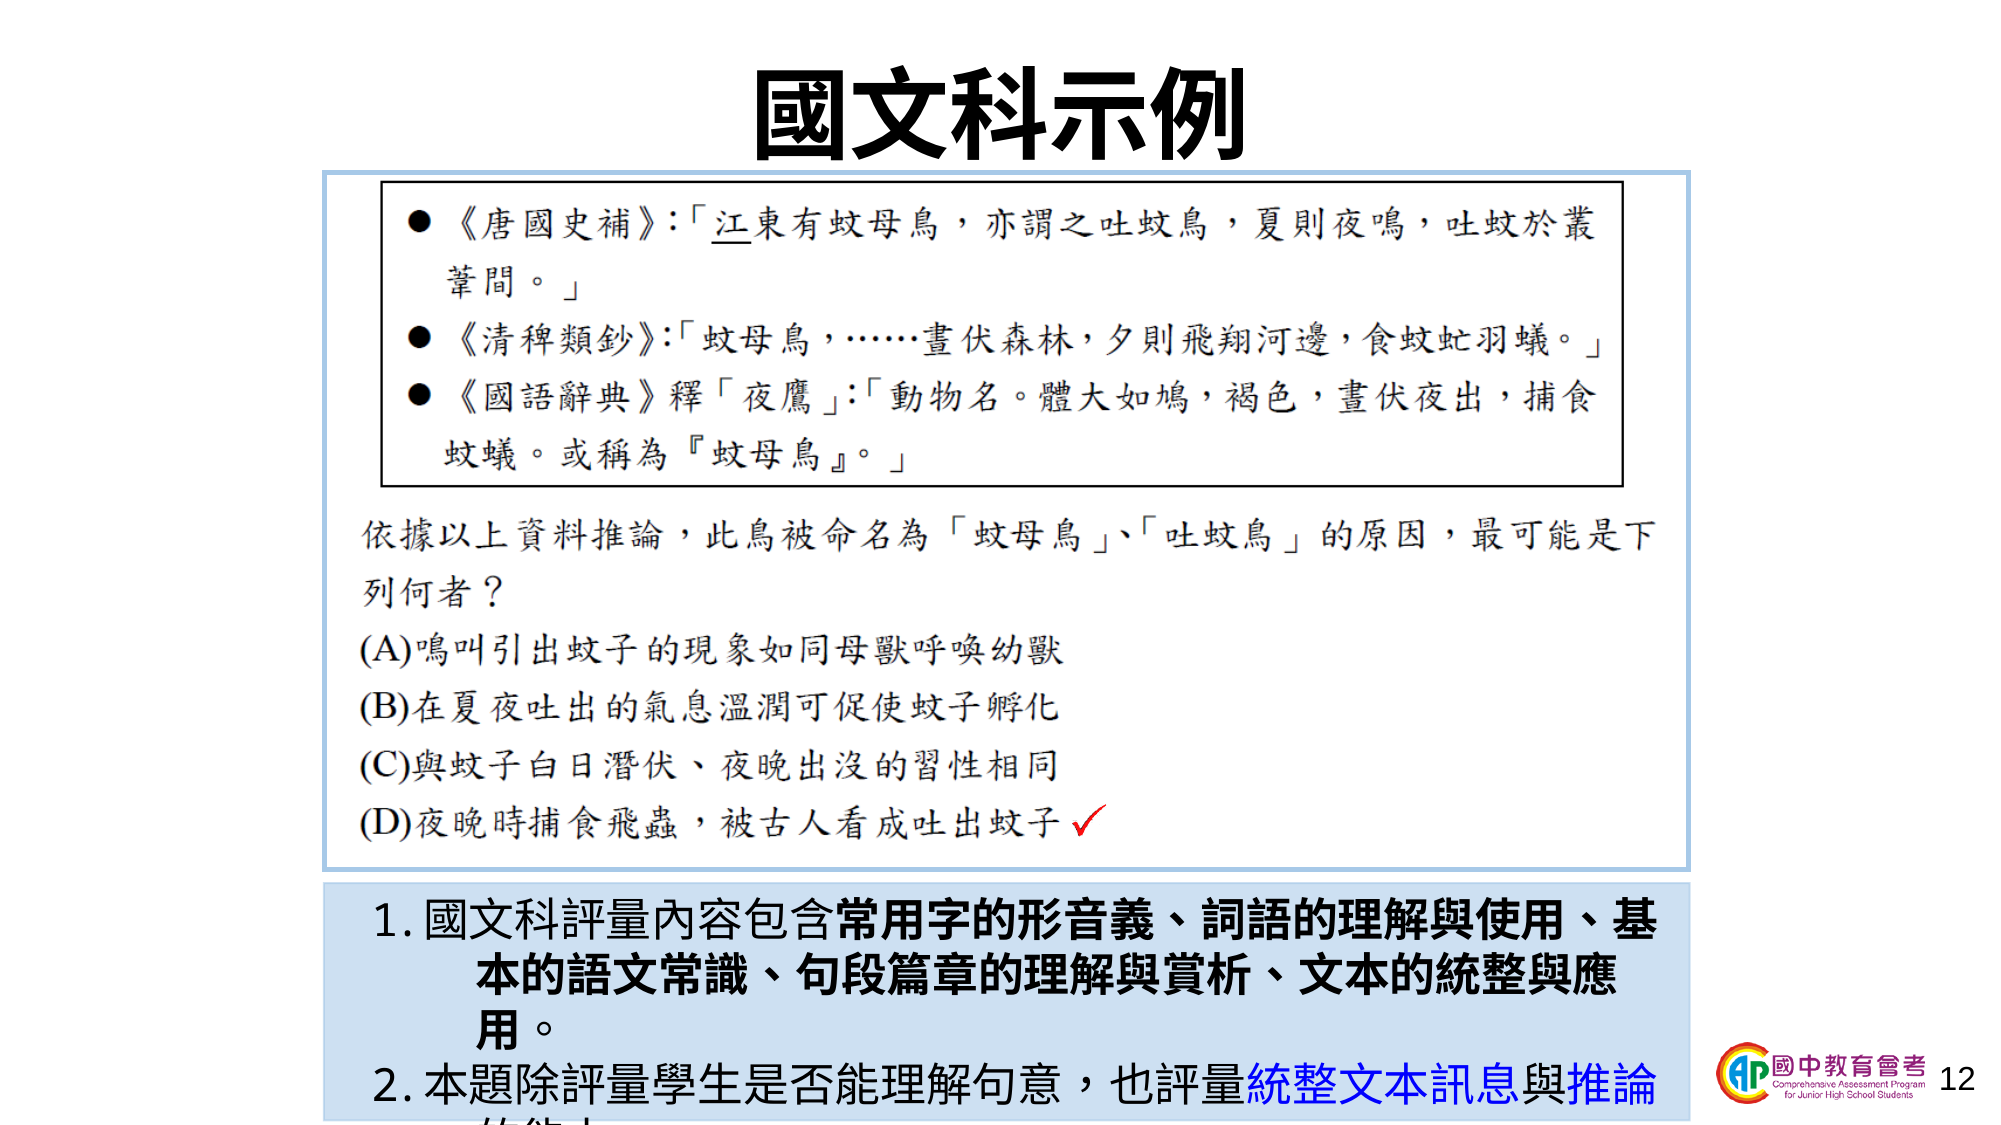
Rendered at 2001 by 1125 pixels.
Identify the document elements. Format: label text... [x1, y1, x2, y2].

text_box 國文科評量內容包含常用字的形音義、詞語的理解與使用、基本的語文常識、句段篇章的理解與賞析、文本的統整與應用。 本題除評量學生是否能理解句意，也評量統整文本訊息與推論的能力。 [315, 883, 1693, 1125]
text_box [1923, 1047, 2000, 1108]
picture [351, 175, 1661, 848]
title 國文科示例 [137, 2, 1863, 220]
list [324, 172, 1689, 870]
